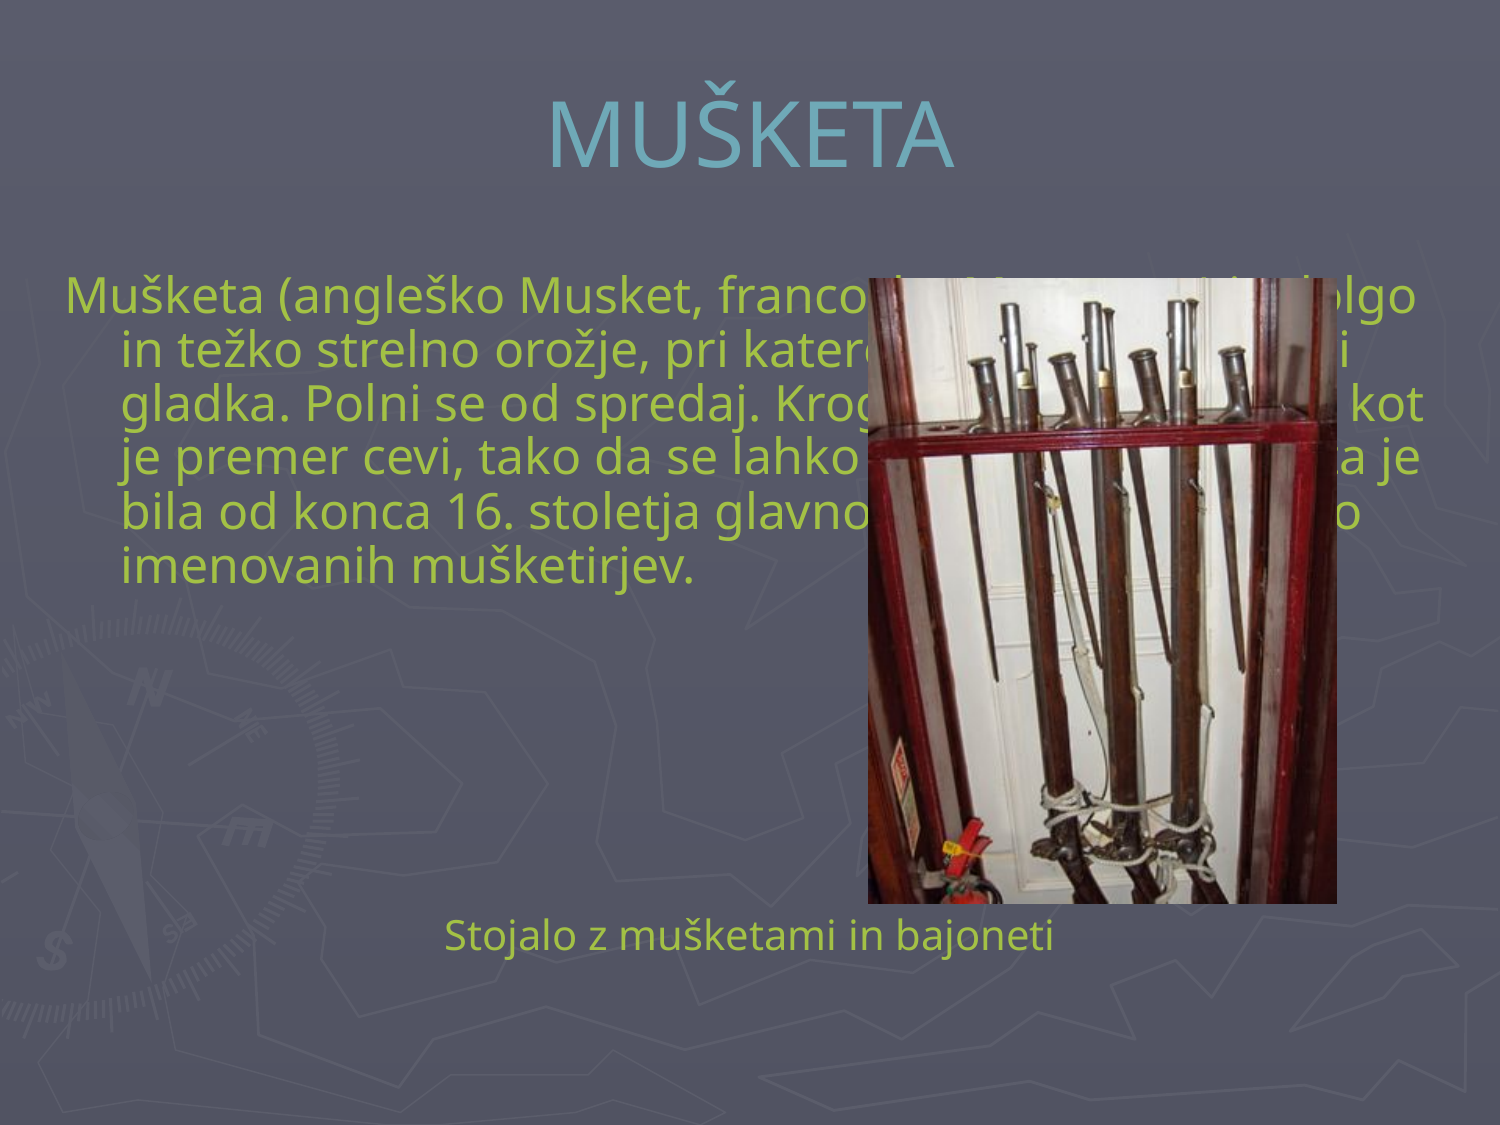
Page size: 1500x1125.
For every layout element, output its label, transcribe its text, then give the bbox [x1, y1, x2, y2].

list Stojalo z mušketami in bajoneti [49, 262, 1451, 1001]
title MUŠKETA [49, 37, 1451, 225]
picture [868, 278, 1337, 904]
